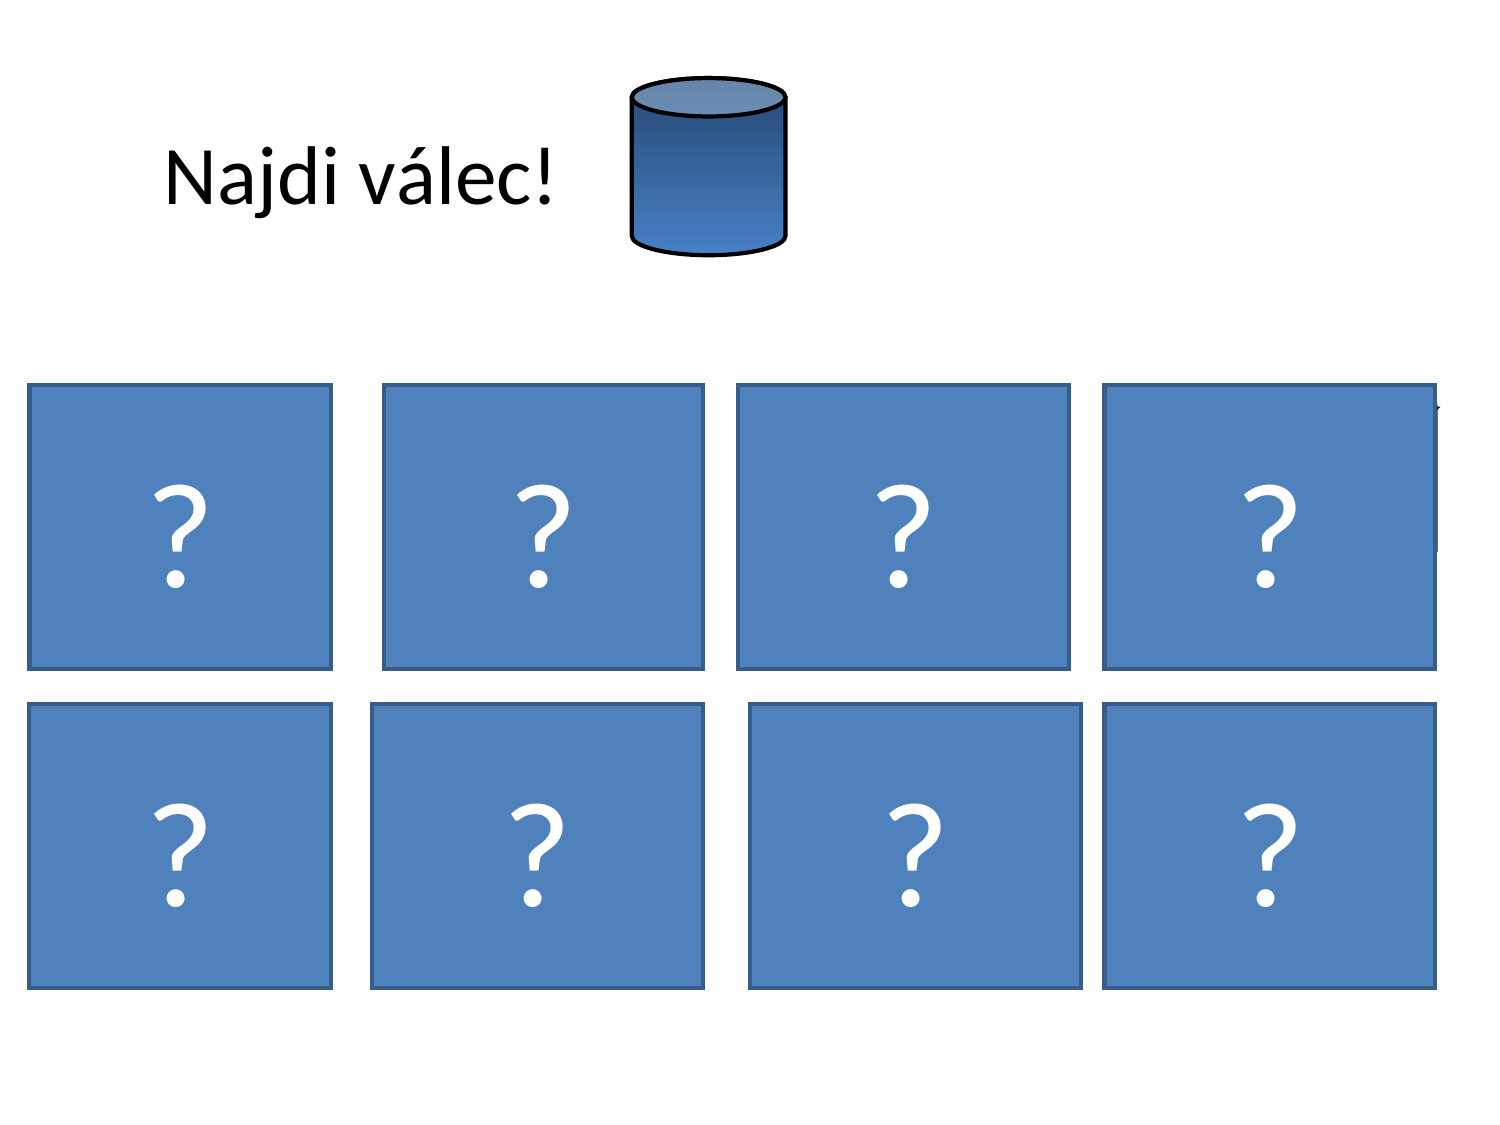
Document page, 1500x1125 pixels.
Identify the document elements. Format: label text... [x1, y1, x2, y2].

text_box ? [29, 385, 331, 669]
text_box ? [383, 385, 703, 669]
text_box ? [1104, 704, 1436, 988]
text_box ? [372, 704, 703, 988]
text_box krychle [785, 669, 963, 674]
text_box trojúhelník [65, 988, 318, 993]
text_box [631, 98, 786, 256]
text_box ? [738, 385, 1070, 669]
text_box ? [1104, 385, 1436, 669]
text_box kvádr [1175, 669, 1319, 674]
text_box čtverec [124, 669, 304, 674]
text_box ? [750, 704, 1081, 988]
text_box obdélník [1176, 988, 1382, 993]
text_box ? [29, 704, 331, 988]
text_box Najdi válec! [149, 113, 575, 230]
text_box jehlan [833, 988, 989, 993]
